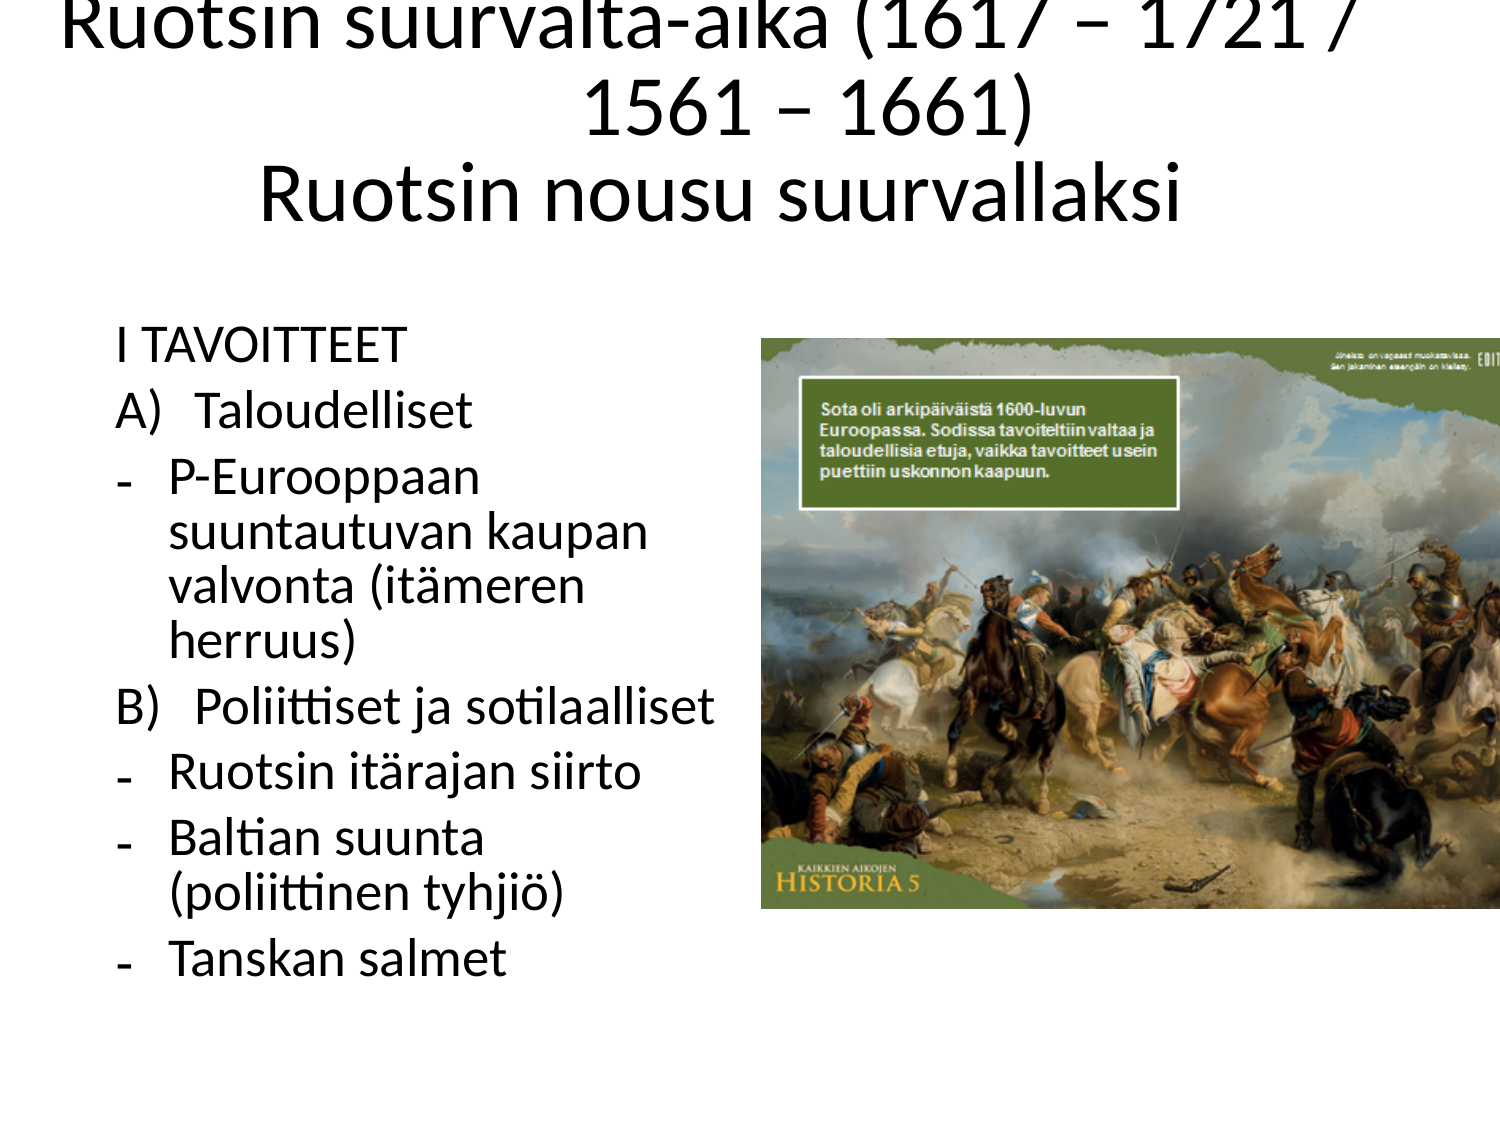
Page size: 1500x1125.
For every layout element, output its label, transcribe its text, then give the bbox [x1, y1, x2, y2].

list I TAVOITTEET Taloudelliset P-Eurooppaan suuntautuvan kaupan valvonta (itämeren herruus) Poliittiset ja sotilaalliset Ruotsin itärajan siirto Baltian suunta (poliittinen tyhjiö) Tanskan salmet [100, 314, 738, 1005]
title Ruotsin suurvalta-aika (1617 – 1721 / 1561 – 1661) Ruotsin nousu suurvallaksi [41, 0, 1402, 256]
picture [761, 338, 1500, 909]
